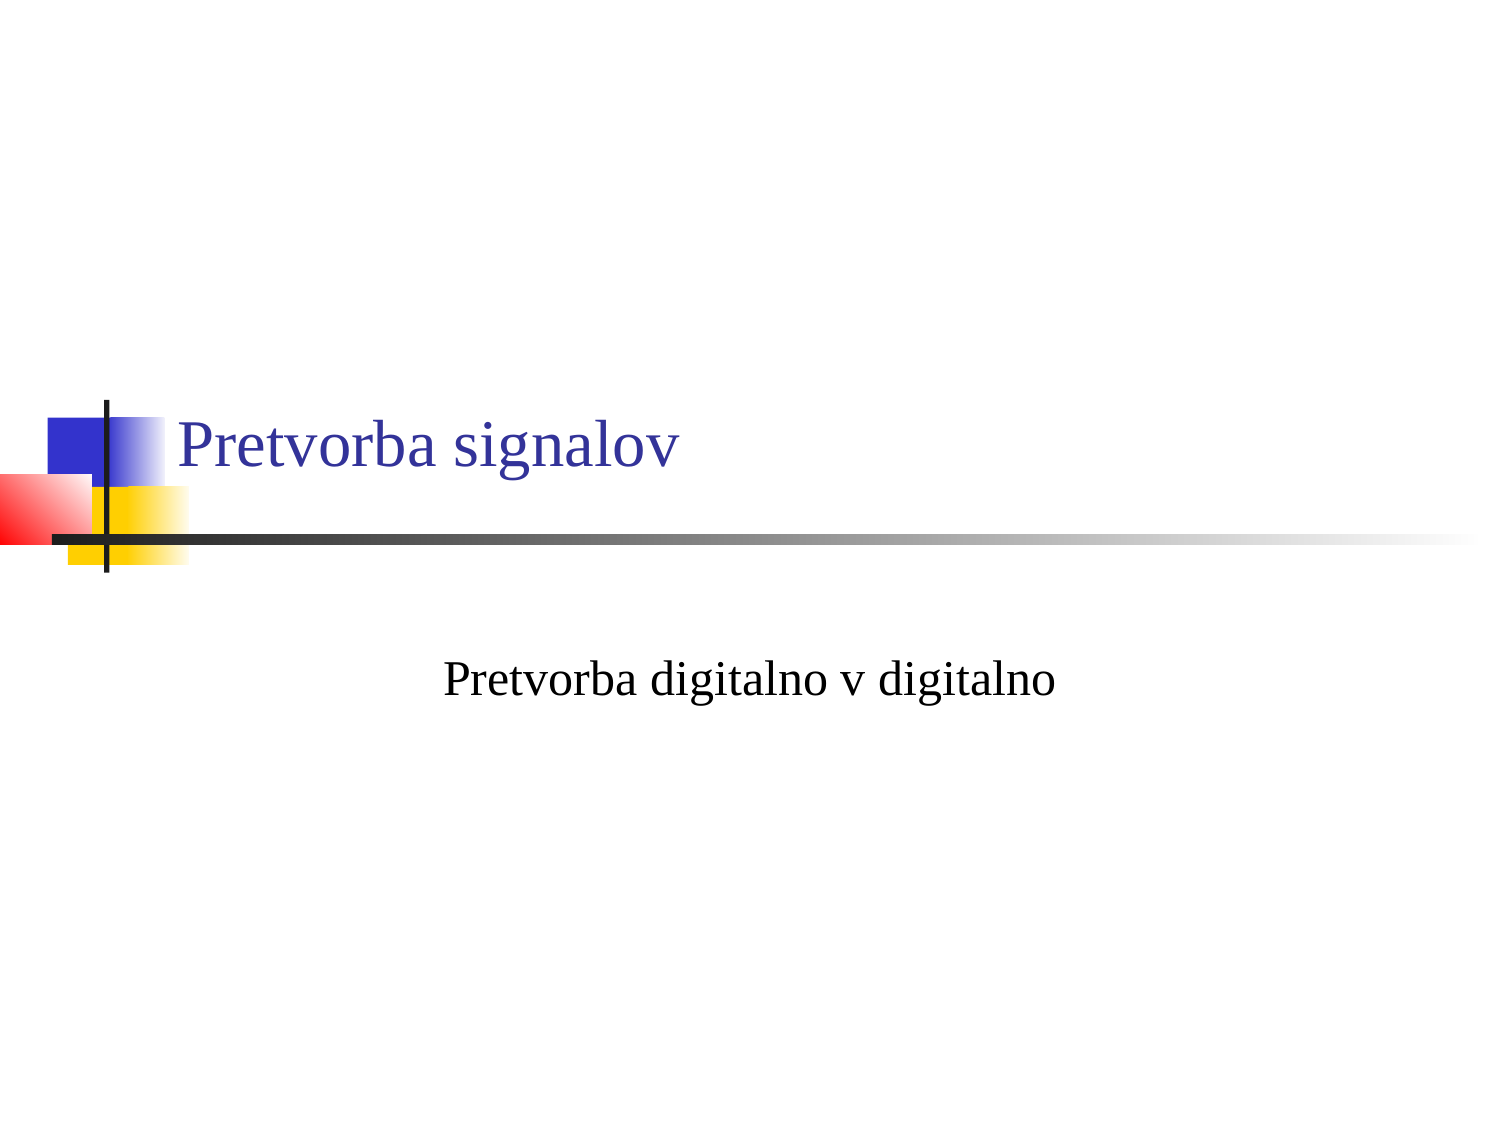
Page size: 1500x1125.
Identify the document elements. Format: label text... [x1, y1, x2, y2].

title Pretvorba signalov [162, 299, 1438, 488]
subtitle Pretvorba digitalno v digitalno [225, 637, 1276, 926]
